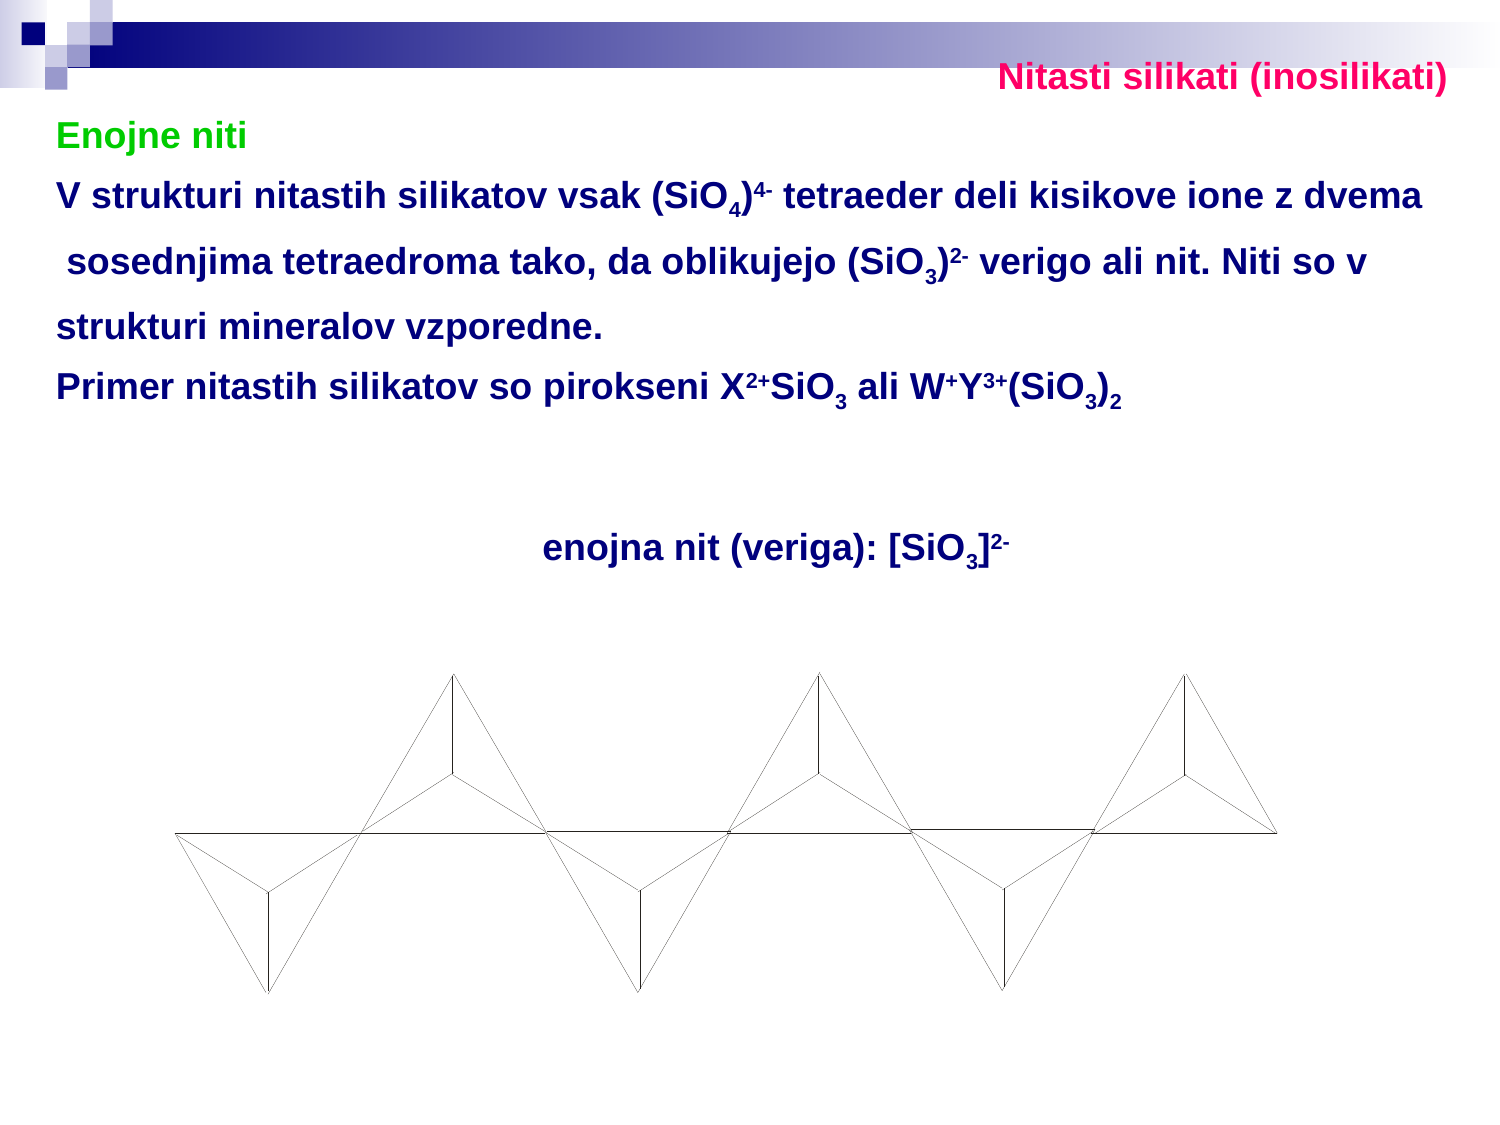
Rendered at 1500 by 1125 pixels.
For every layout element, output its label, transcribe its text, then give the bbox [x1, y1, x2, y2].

text_box enojna nit (veriga): [SiO3]2- [527, 515, 1025, 582]
text_box Nitasti silikati (inosilikati) Enojne niti V strukturi nitastih silikatov vsak (SiO4)4- tetraeder deli kisikove ione z dvema sosednjima tetraedroma tako, da oblikujejo (SiO3)2- verigo ali nit. Niti so v strukturi mineralov vzporedne. Primer nitastih silikatov so pirokseni X2+SiO3 ali W+Y3+(SiO3)2 [40, 31, 1464, 422]
chart [171, 670, 1282, 998]
